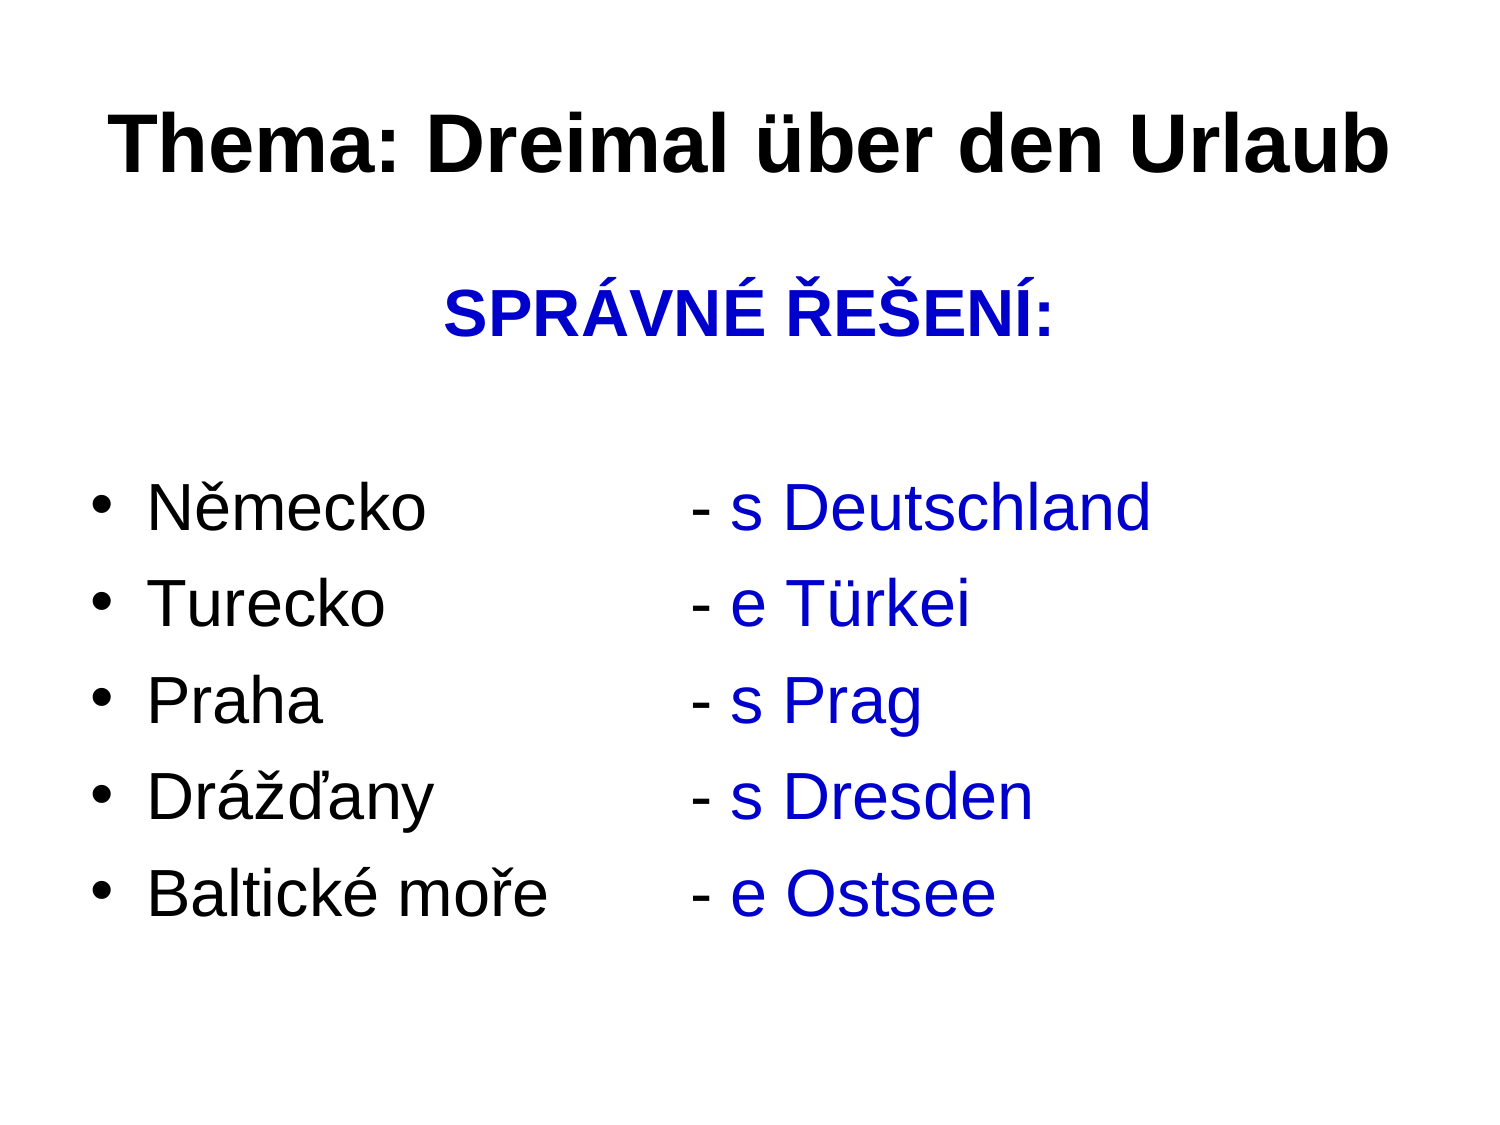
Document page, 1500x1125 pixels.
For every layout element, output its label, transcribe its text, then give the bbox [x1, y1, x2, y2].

title Thema: Dreimal über den Urlaub [75, 45, 1426, 233]
list SPRÁVNÉ ŘEŠENÍ: Německo - s Deutschland Turecko - e Türkei Praha - s Prag Drážďany - s Dresden Baltické moře - e Ostsee [75, 262, 1426, 1006]
